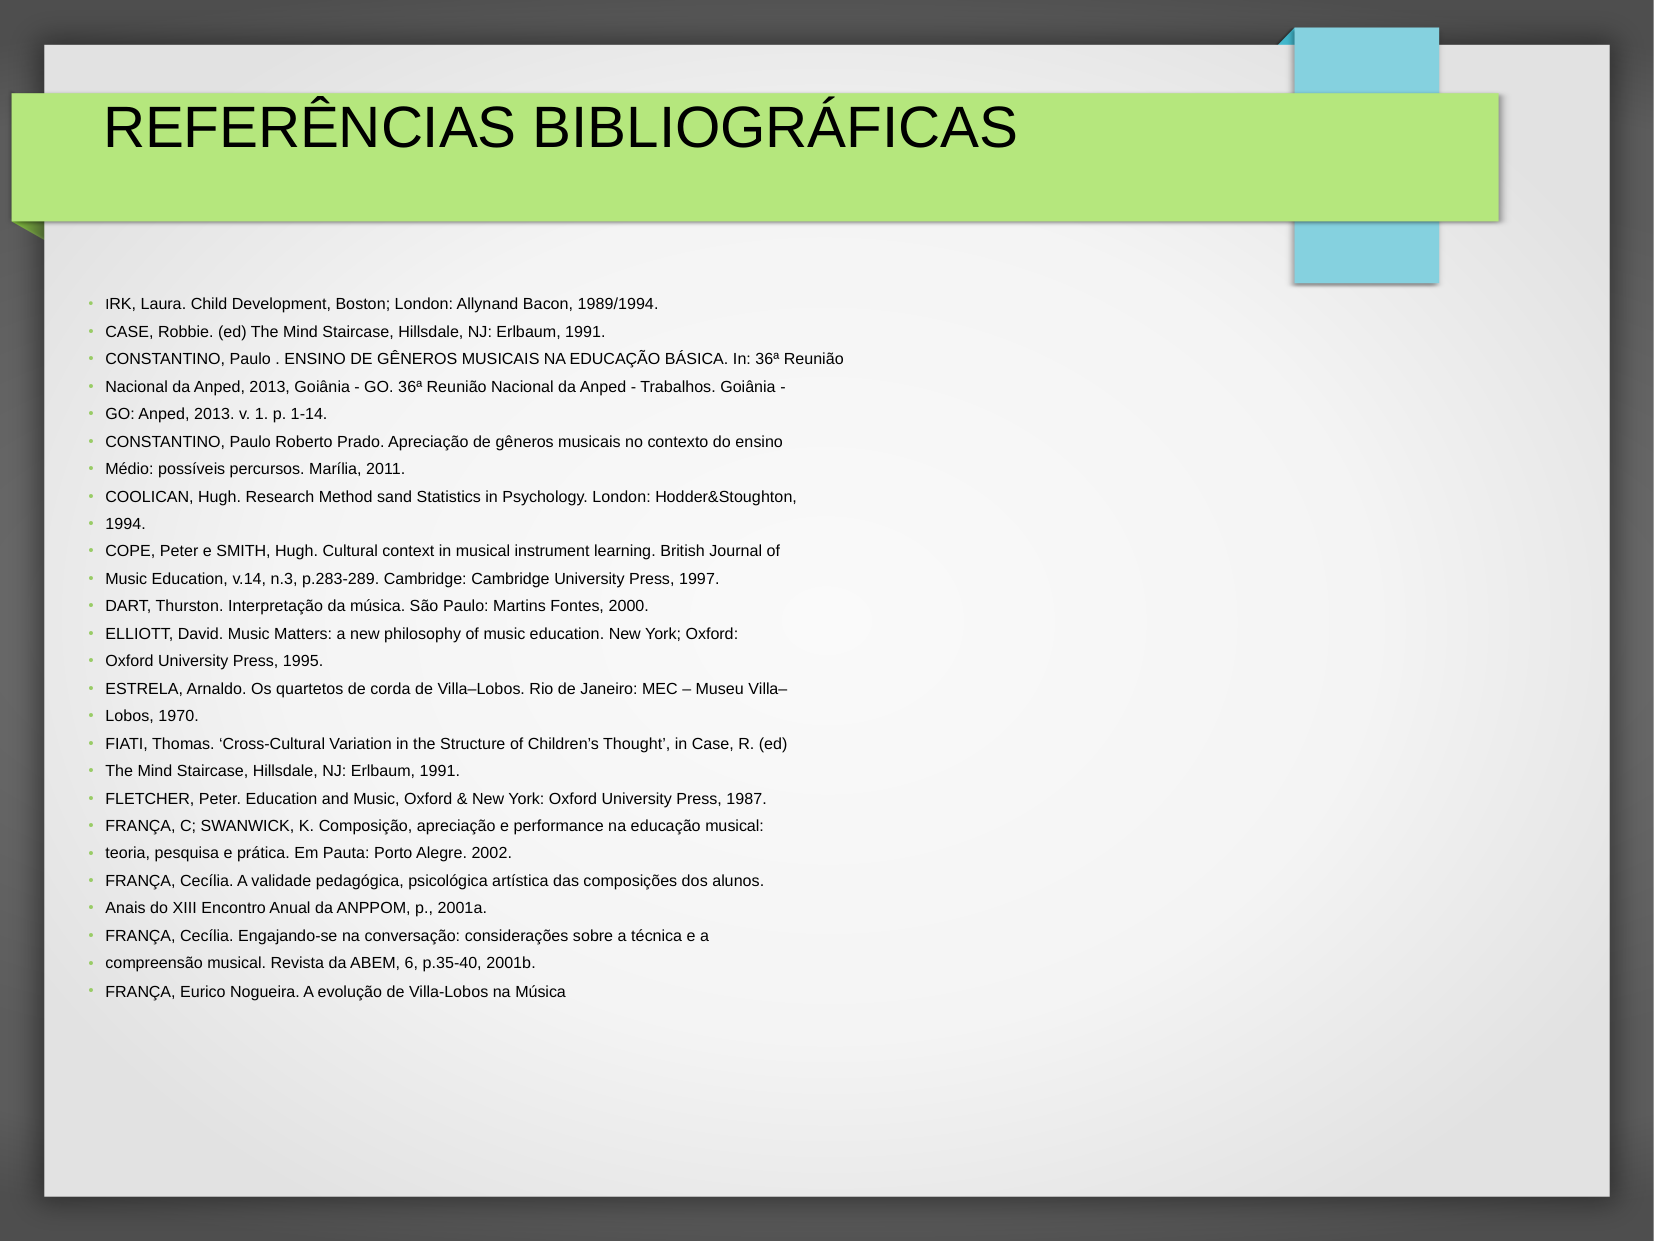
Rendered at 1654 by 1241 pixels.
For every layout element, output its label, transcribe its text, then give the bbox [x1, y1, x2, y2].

picture [0, 0, 1654, 1241]
title REFERÊNCIAS BIBLIOGRÁFICAS [82, 69, 1264, 238]
list IRK, Laura. Child Development, Boston; London: Allynand Bacon, 1989/1994. CASE, Robbie. (ed) The Mind Staircase, Hillsdale, NJ: Erlbaum, 1991. CONSTANTINO, Paulo . ENSINO DE GÊNEROS MUSICAIS NA EDUCAÇÃO BÁSICA. In: 36ª Reunião Nacional da Anped, 2013, Goiânia - GO. 36ª Reunião Nacional da Anped - Trabalhos. Goiânia - GO: Anped, 2013. v. 1. p. 1-14. CONSTANTINO, Paulo Roberto Prado. Apreciação de gêneros musicais no contexto do ensino Médio: possíveis percursos. Marília, 2011. COOLICAN, Hugh. Research Method sand Statistics in Psychology. London: Hodder&Stoughton, 1994. COPE, Peter e SMITH, Hugh. Cultural context in musical instrument learning. British Journal of Music Education, v.14, n.3, p.283-289. Cambridge: Cambridge University Press, 1997. DART, Thurston. Interpretação da música. São Paulo: Martins Fontes, 2000. ELLIOTT, David. Music Matters: a new philosophy of music education. New York; Oxford: Oxford University Press, 1995. ESTRELA, Arnaldo. Os quartetos de corda de Villa–Lobos. Rio de Janeiro: MEC – Museu Villa– Lobos, 1970. FIATI, Thomas. ‘Cross-Cultural Variation in the Structure of Children’s Thought’, in Case, R. (ed) The Mind Staircase, Hillsdale, NJ: Erlbaum, 1991. FLETCHER, Peter. Education and Music, Oxford & New York: Oxford University Press, 1987. FRANÇA, C; SWANWICK, K. Composição, apreciação e performance na educação musical: teoria, pesquisa e prática. Em Pauta: Porto Alegre. 2002. FRANÇA, Cecília. A validade pedagógica, psicológica artística das composições dos alunos. Anais do XIII Encontro Anual da ANPPOM, p., 2001a. FRANÇA, Cecília. Engajando-se na conversação: considerações sobre a técnica e a compreensão musical. Revista da ABEM, 6, p.35-40, 2001b. FRANÇA, Eurico Nogueira. A evolução de Villa-Lobos na Música [82, 295, 1524, 1015]
